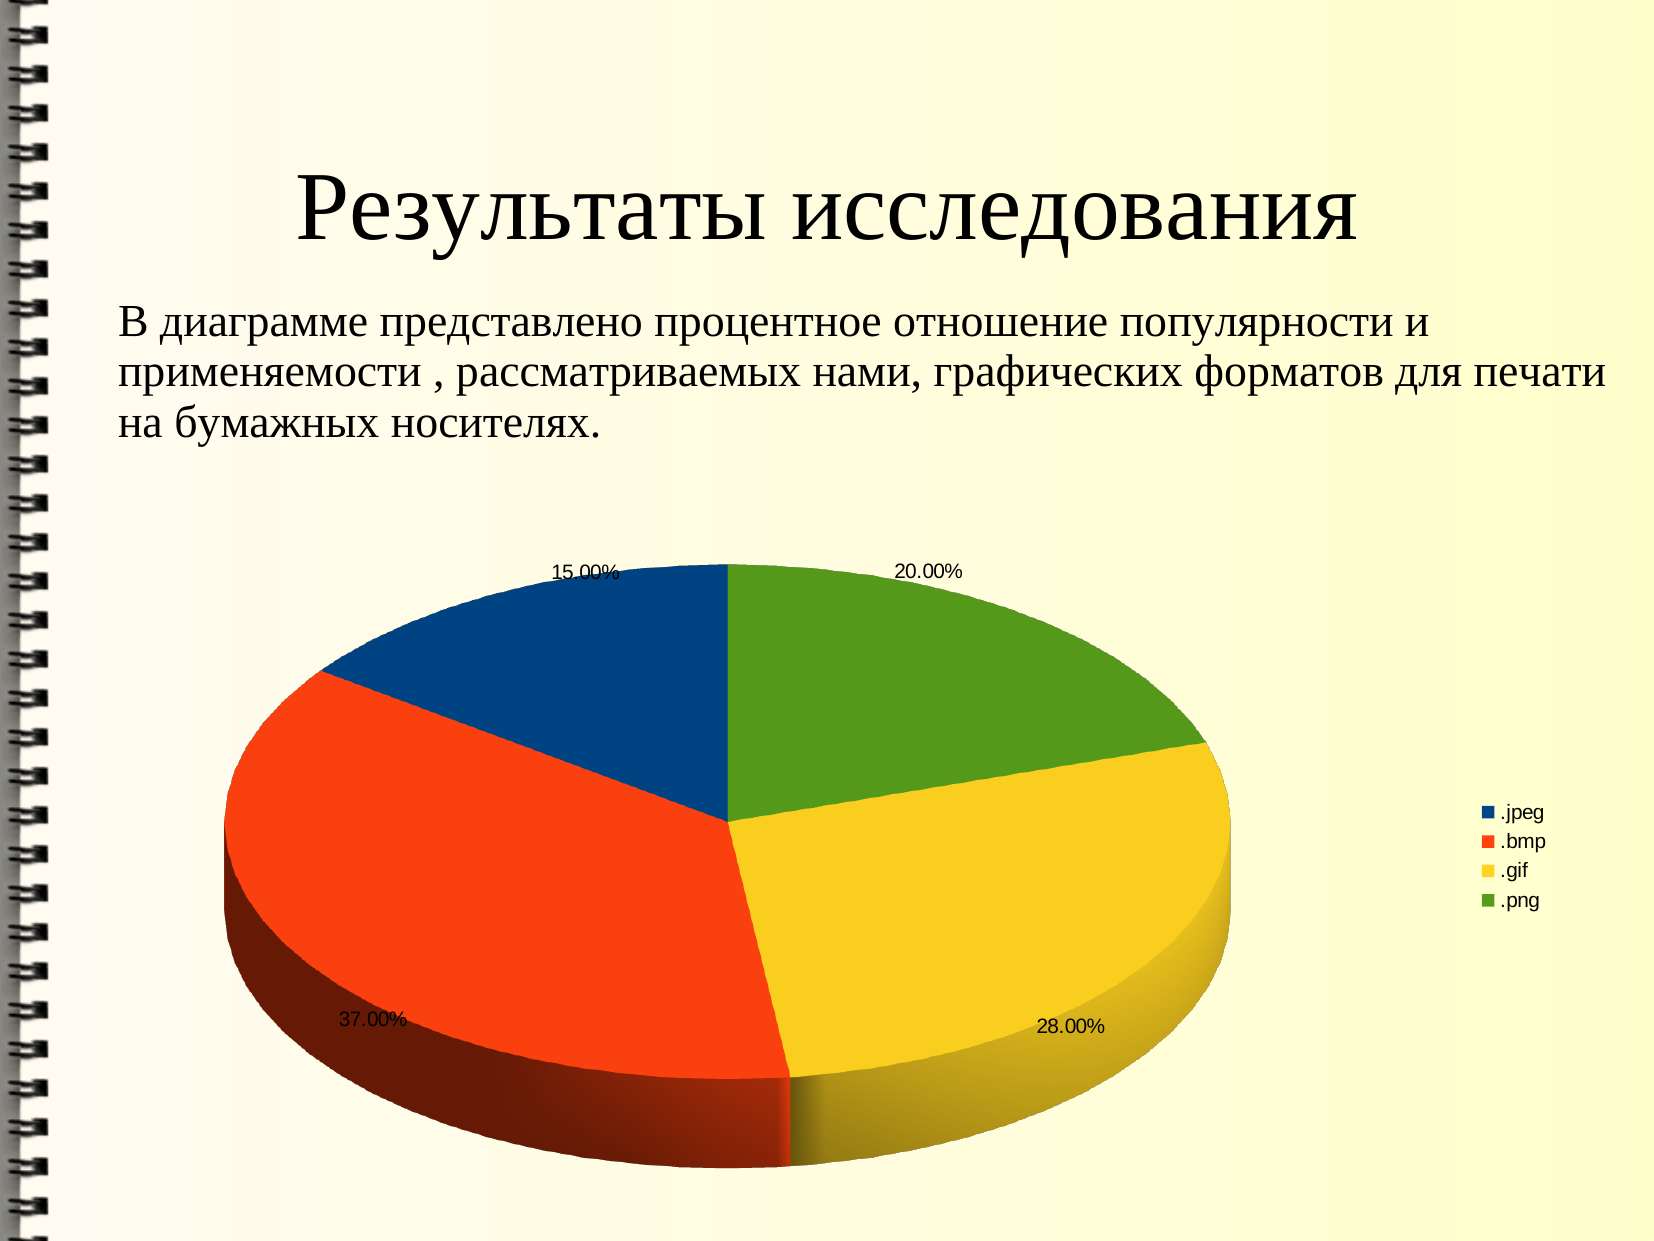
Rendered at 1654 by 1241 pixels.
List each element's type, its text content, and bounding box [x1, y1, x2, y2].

title Результаты исследования [121, 102, 1534, 295]
picture [0, 0, 1654, 1241]
text_box В диаграмме представлено процентное отношение популярности и применяемости , рассматриваемых нами, графических форматов для печати на бумажных носителях. [118, 295, 1625, 621]
chart [101, 501, 1565, 1211]
